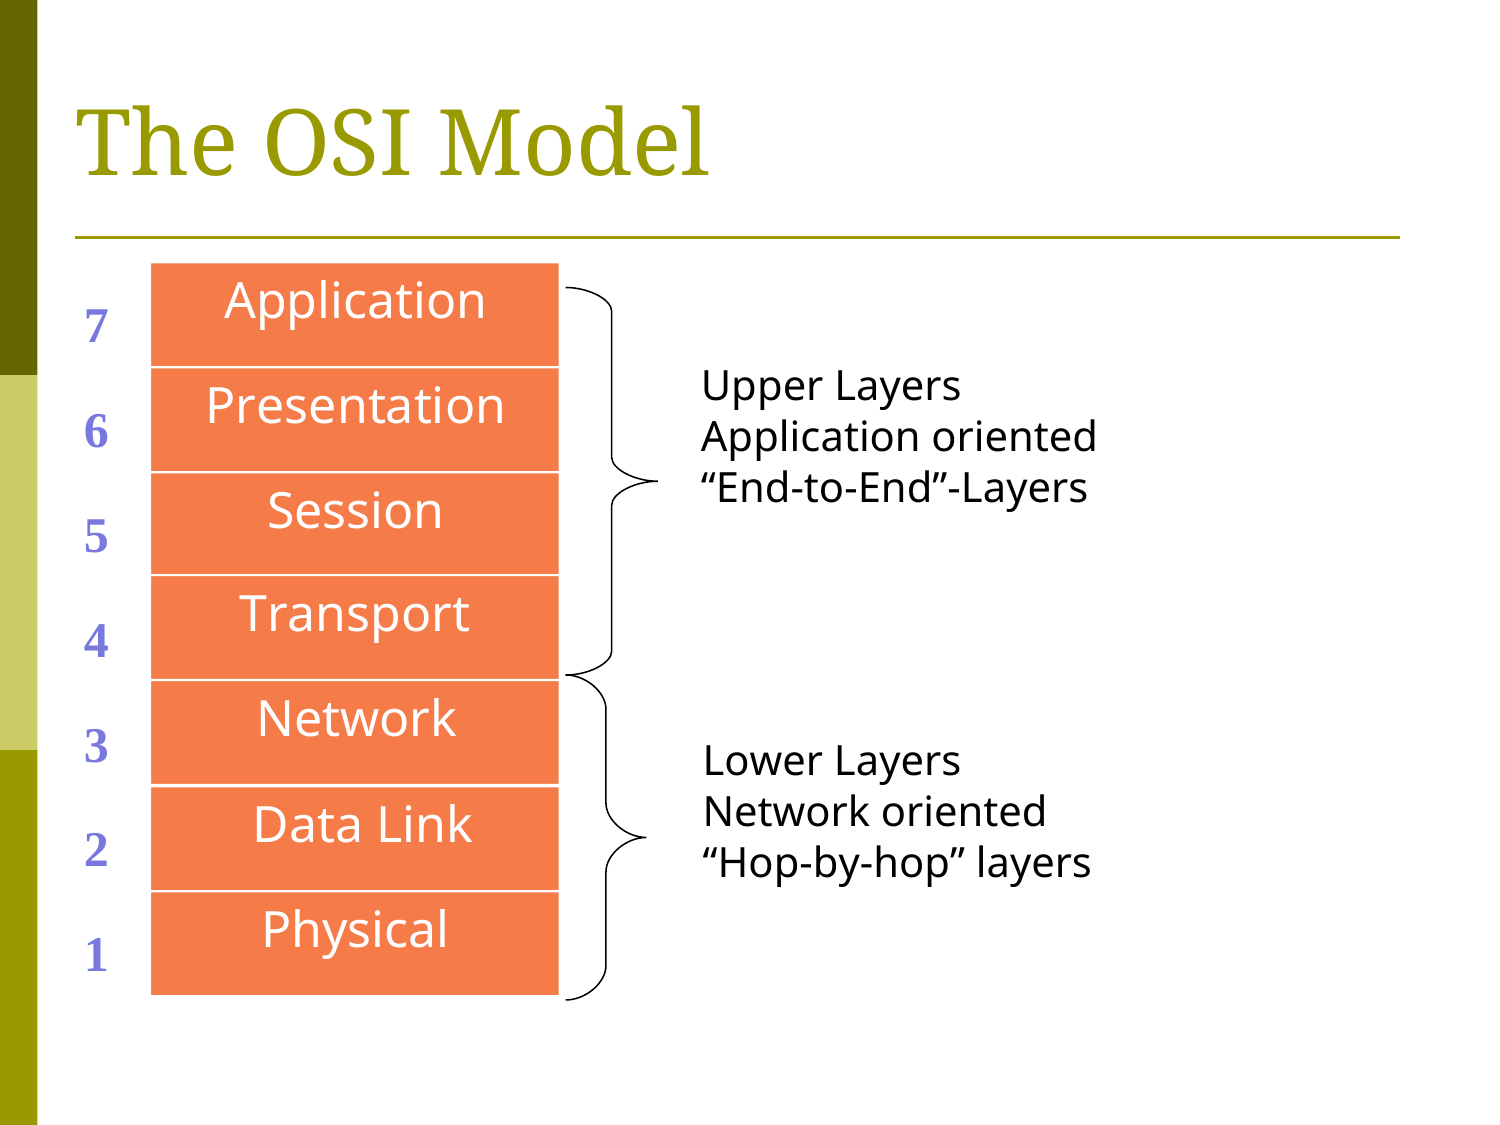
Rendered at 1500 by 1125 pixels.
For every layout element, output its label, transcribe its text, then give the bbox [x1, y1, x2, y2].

text_box 4 [69, 601, 124, 676]
text_box 6 [69, 392, 124, 467]
text_box Transport [224, 575, 486, 651]
text_box 5 [69, 497, 124, 572]
text_box [150, 786, 560, 997]
text_box Network [241, 680, 473, 756]
text_box 7 [69, 287, 124, 362]
text_box Upper Layers Application oriented “End-to-End”-Layers [686, 350, 1114, 519]
text_box Data Link [225, 786, 489, 862]
text_box Presentation [190, 367, 522, 443]
text_box Application [209, 262, 503, 338]
text_box 2 [69, 811, 124, 886]
text_box Session [252, 472, 461, 548]
text_box 1 [69, 916, 124, 991]
title The OSI Model [75, 45, 1426, 233]
text_box Physical [246, 891, 465, 967]
text_box Lower Layers Network oriented “Hop-by-hop” layers [687, 725, 1108, 894]
text_box [150, 262, 560, 785]
text_box 3 [69, 706, 124, 781]
